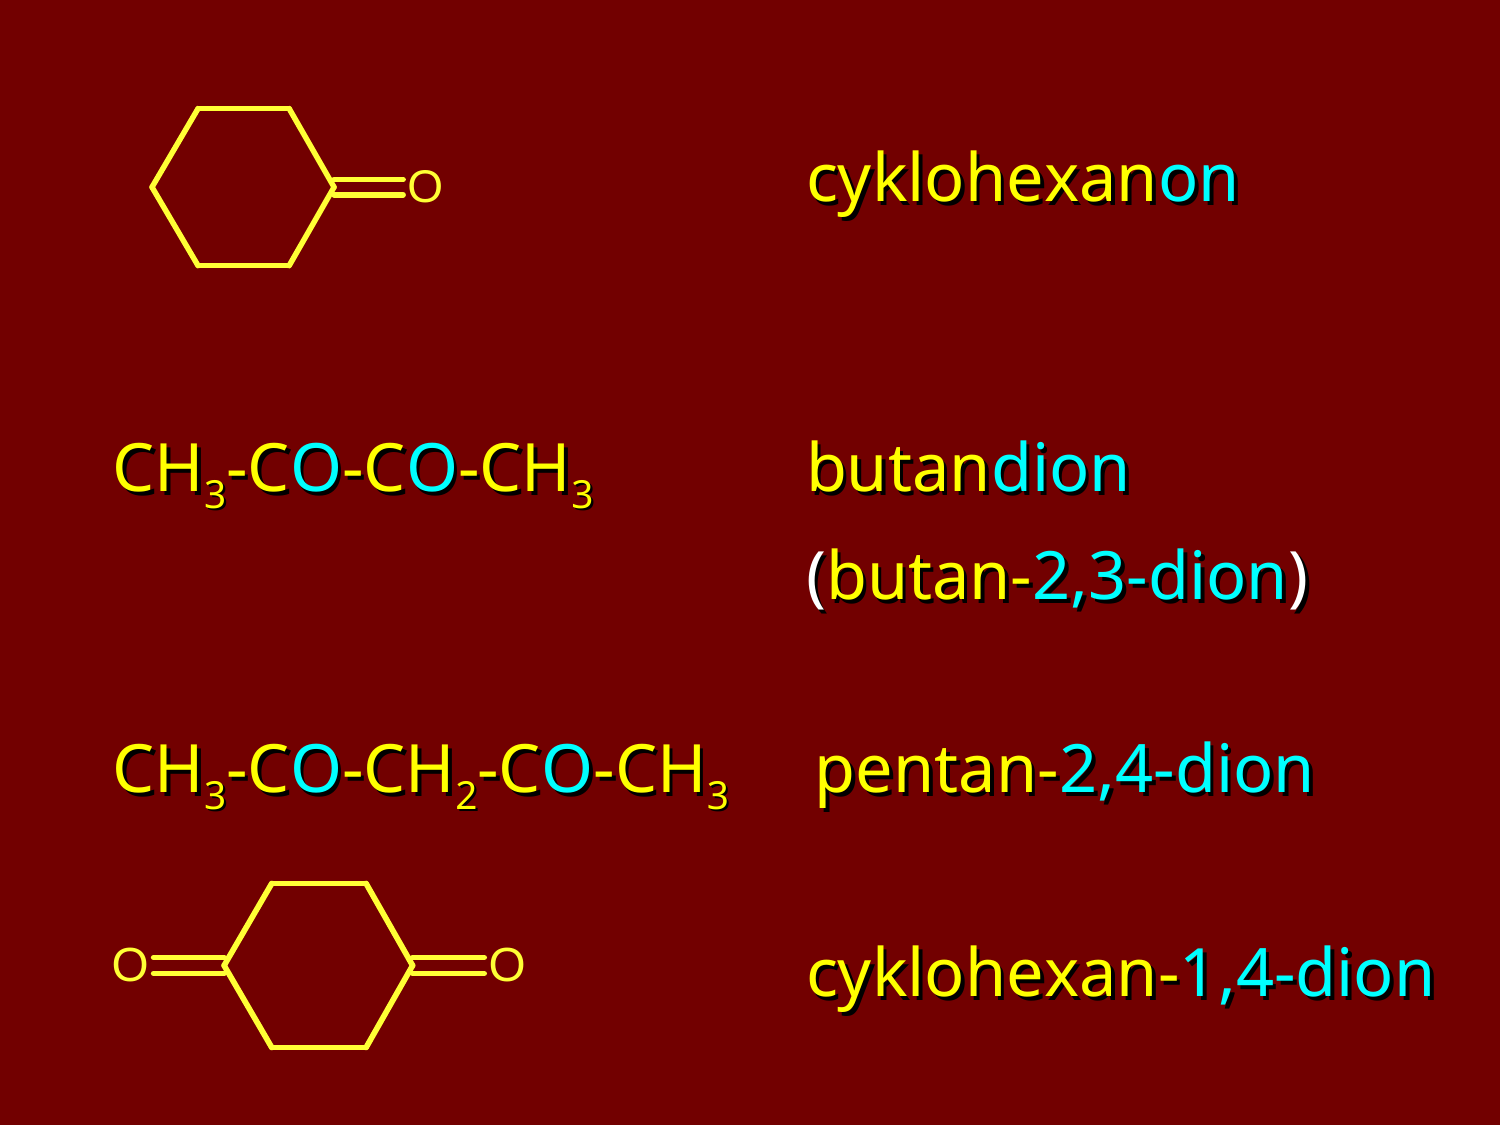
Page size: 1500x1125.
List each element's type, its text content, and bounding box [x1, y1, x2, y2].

chart [100, 878, 538, 1054]
list cyklohexanon CH3-CO-CO-CH3 butandion (butan-2,3-dion) CH3-CO-CH2-CO-CH3 pentan-2,4-dion cyklohexan-1,4-dion [41, 31, 1471, 1095]
chart [147, 104, 455, 272]
